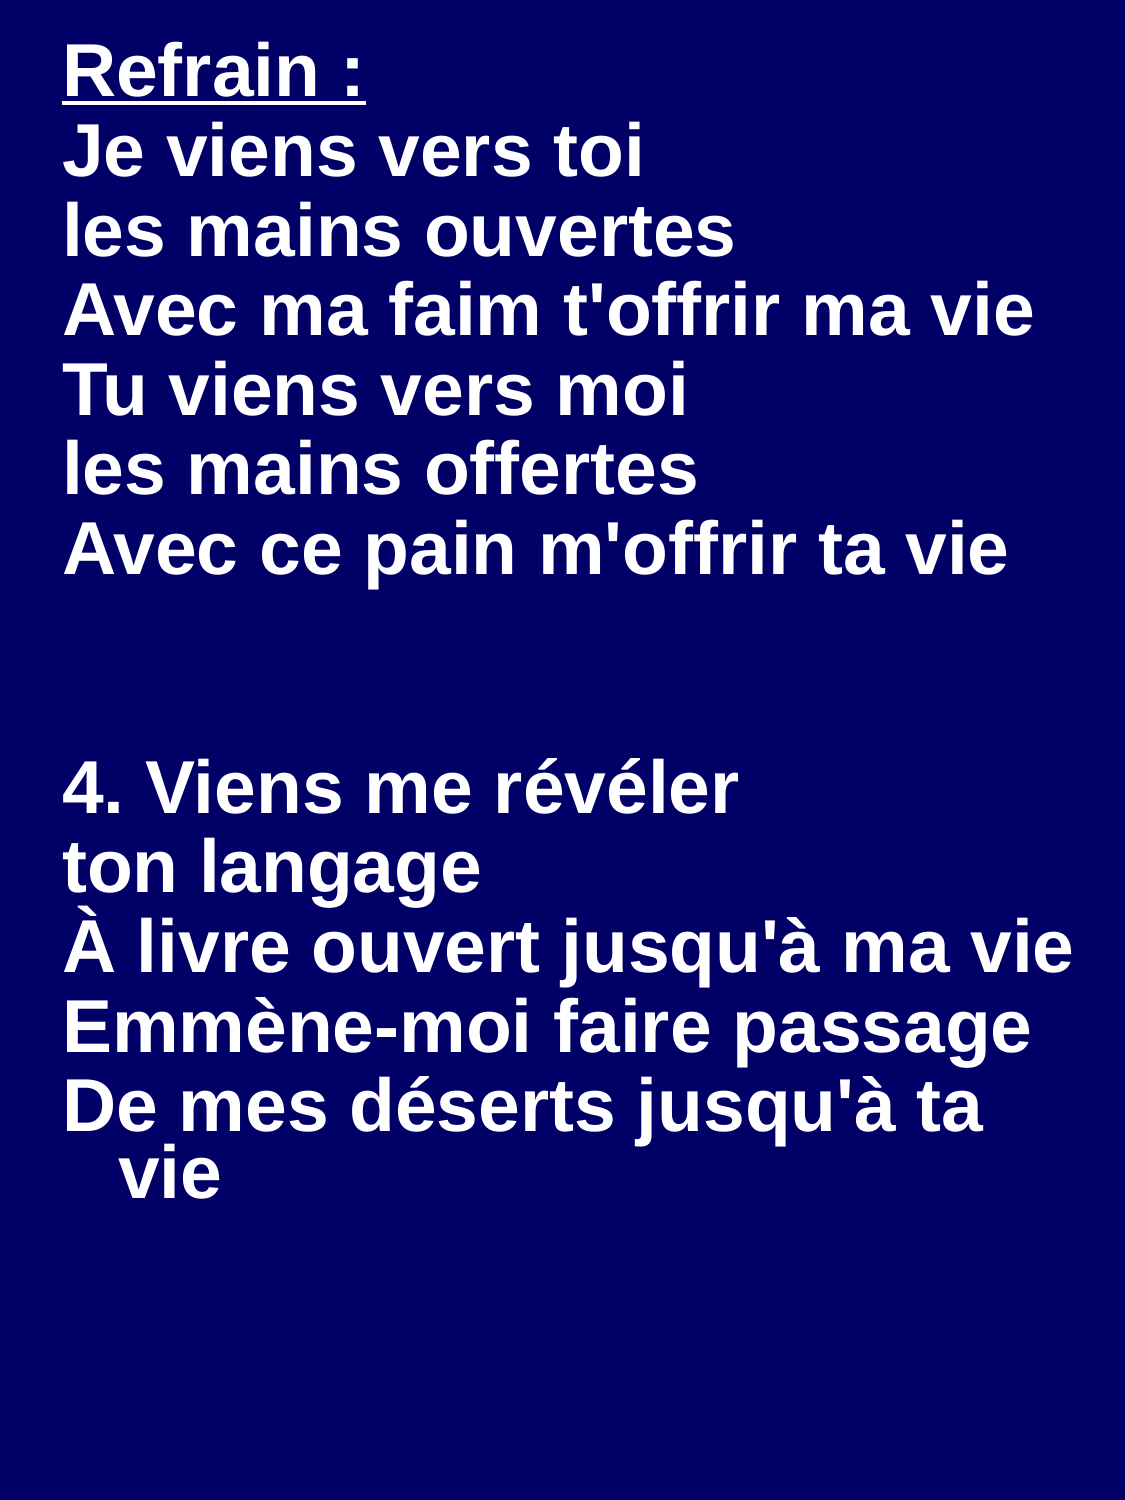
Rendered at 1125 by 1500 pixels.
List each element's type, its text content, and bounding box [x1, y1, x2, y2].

text_box Refrain : Je viens vers toi les mains ouvertes Avec ma faim t'offrir ma vie Tu viens vers moi les mains offertes Avec ce pain m'offrir ta vie 4. Viens me révéler ton langage À livre ouvert jusqu'à ma vie Emmène-moi faire passage De mes déserts jusqu'à ta vie [47, 35, 1110, 1441]
